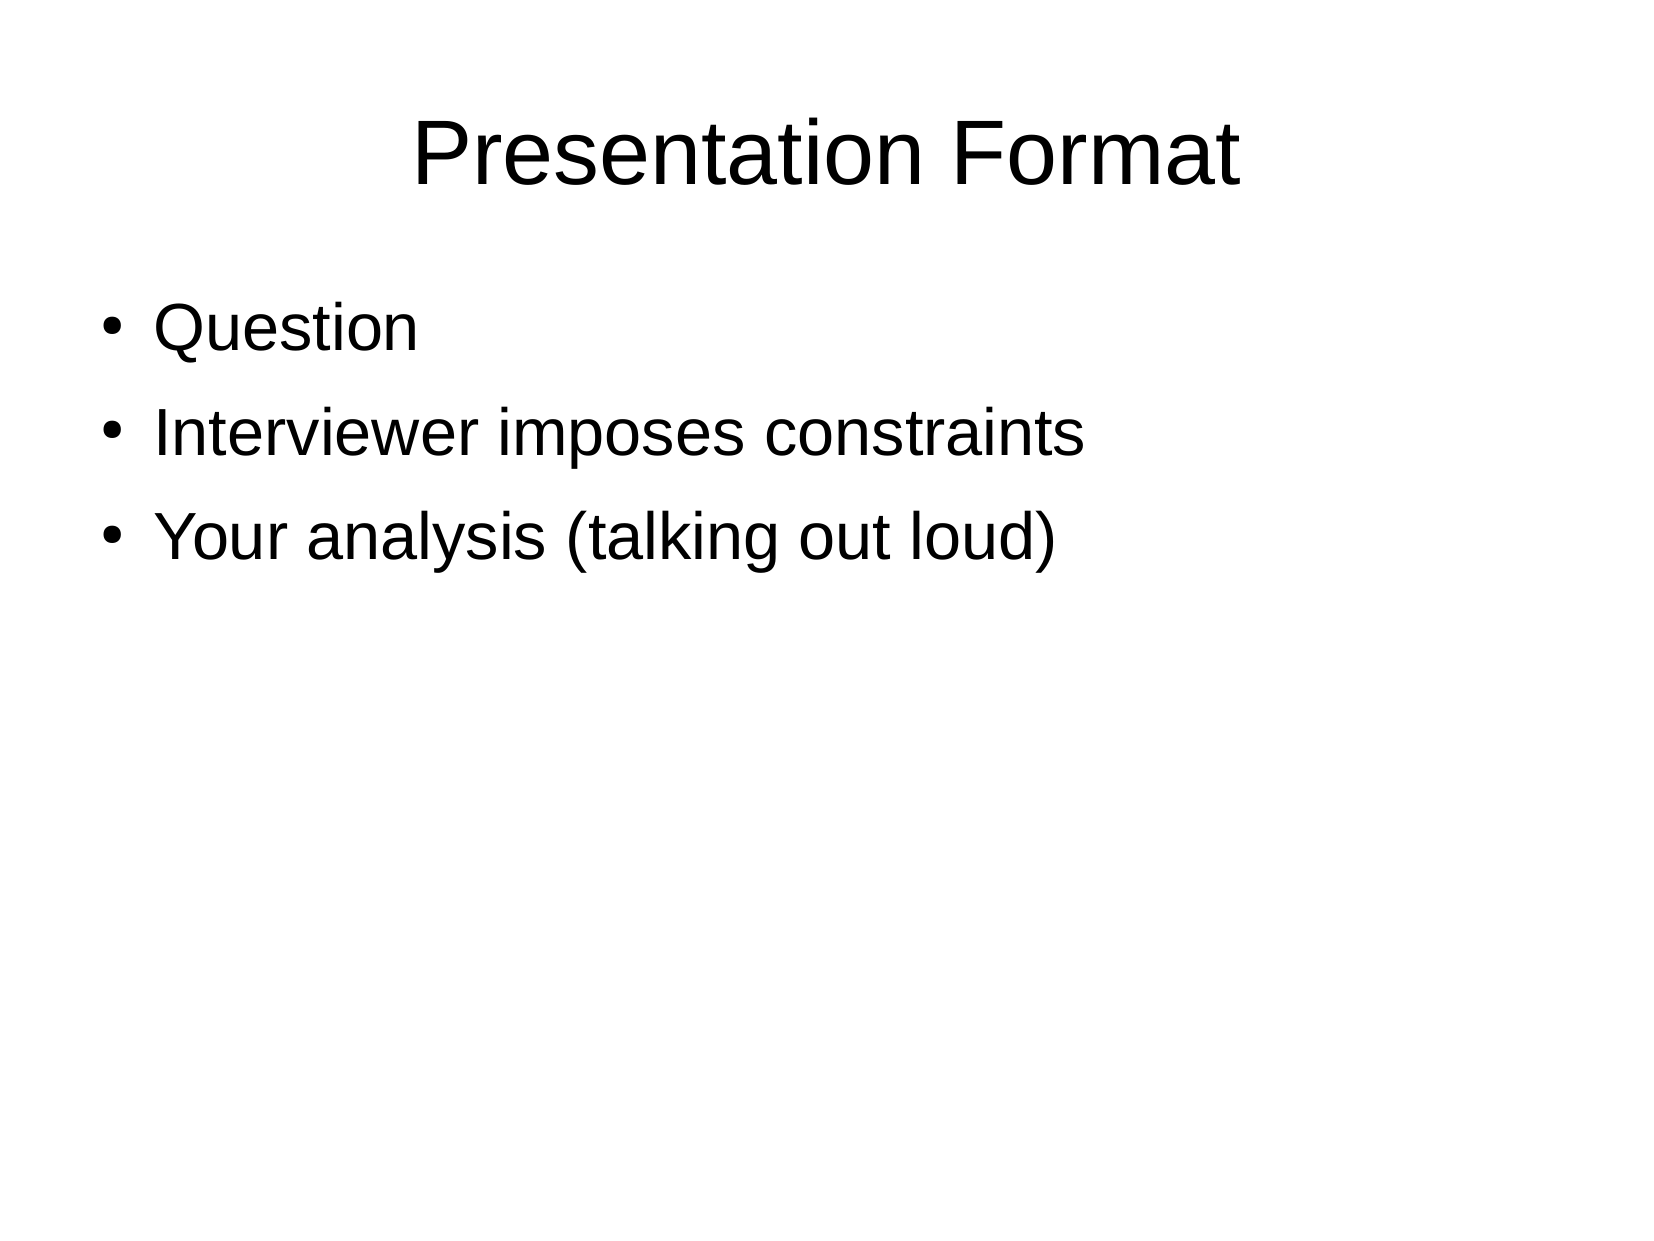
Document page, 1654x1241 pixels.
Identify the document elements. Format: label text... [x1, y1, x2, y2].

list Question Interviewer imposes constraints Your analysis (talking out loud) [82, 290, 1571, 1010]
title Presentation Format [82, 49, 1571, 257]
